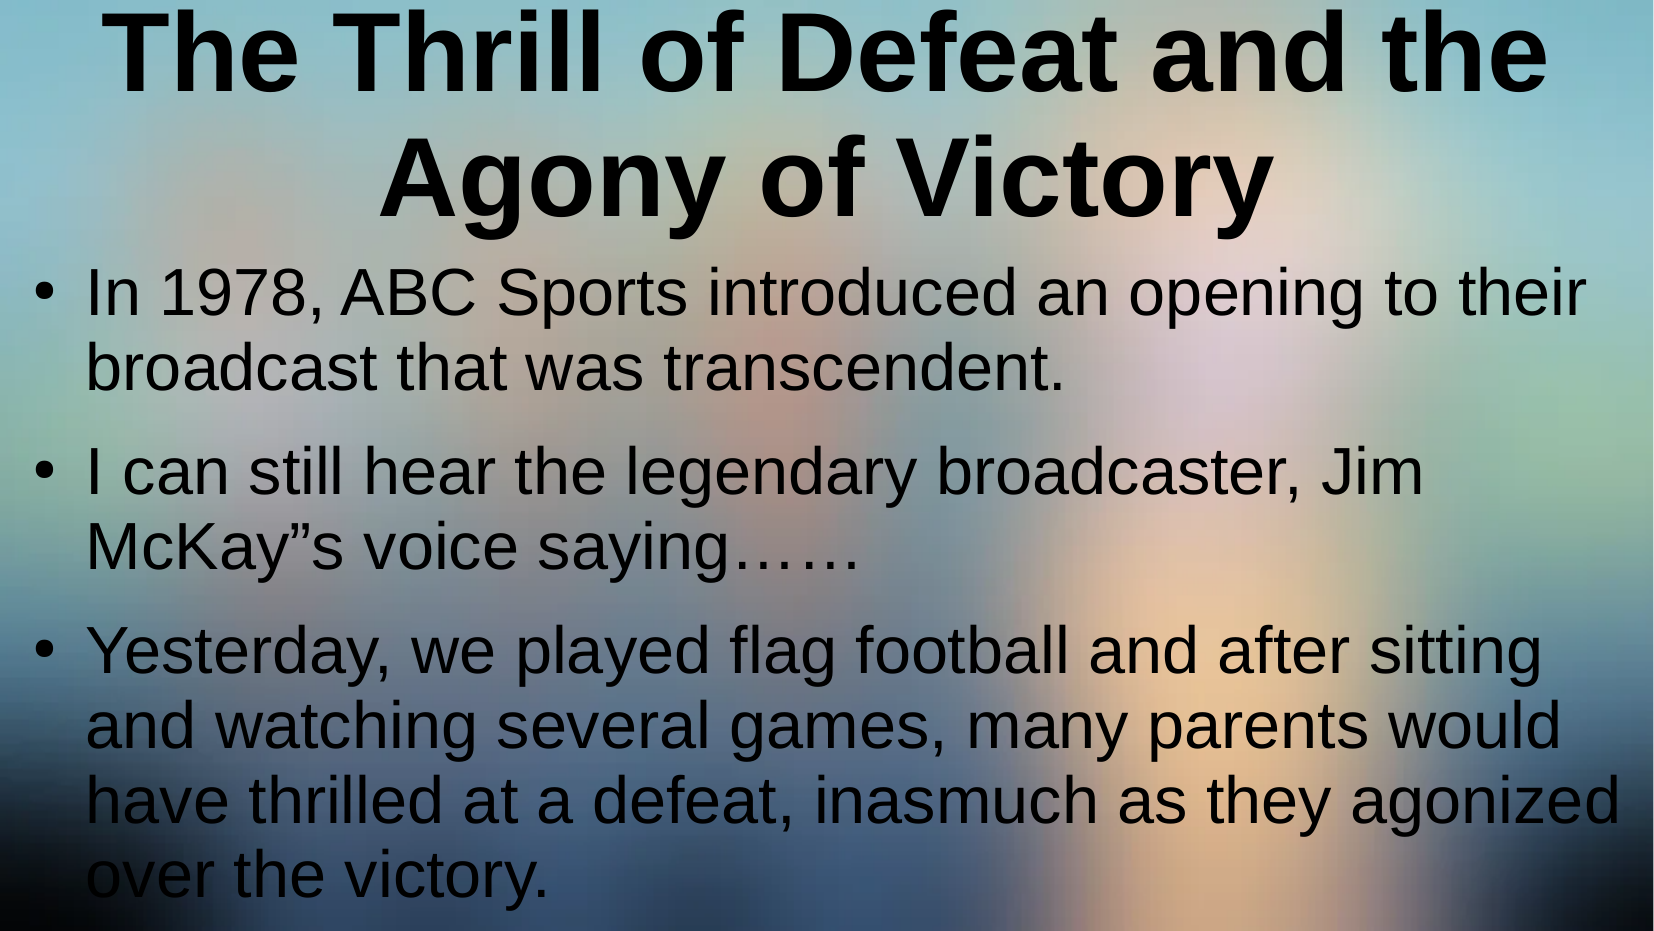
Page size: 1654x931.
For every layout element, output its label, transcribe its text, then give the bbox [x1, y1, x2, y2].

title The Thrill of Defeat and the Agony of Victory [82, 0, 1571, 241]
list In 1978, ABC Sports introduced an opening to their broadcast that was transcendent. I can still hear the legendary broadcaster, Jim McKay”s voice saying…… Yesterday, we played flag football and after sitting and watching several games, many parents would have thrilled at a defeat, inasmuch as they agonized over the victory. [15, 255, 1636, 922]
picture [0, 0, 1654, 931]
